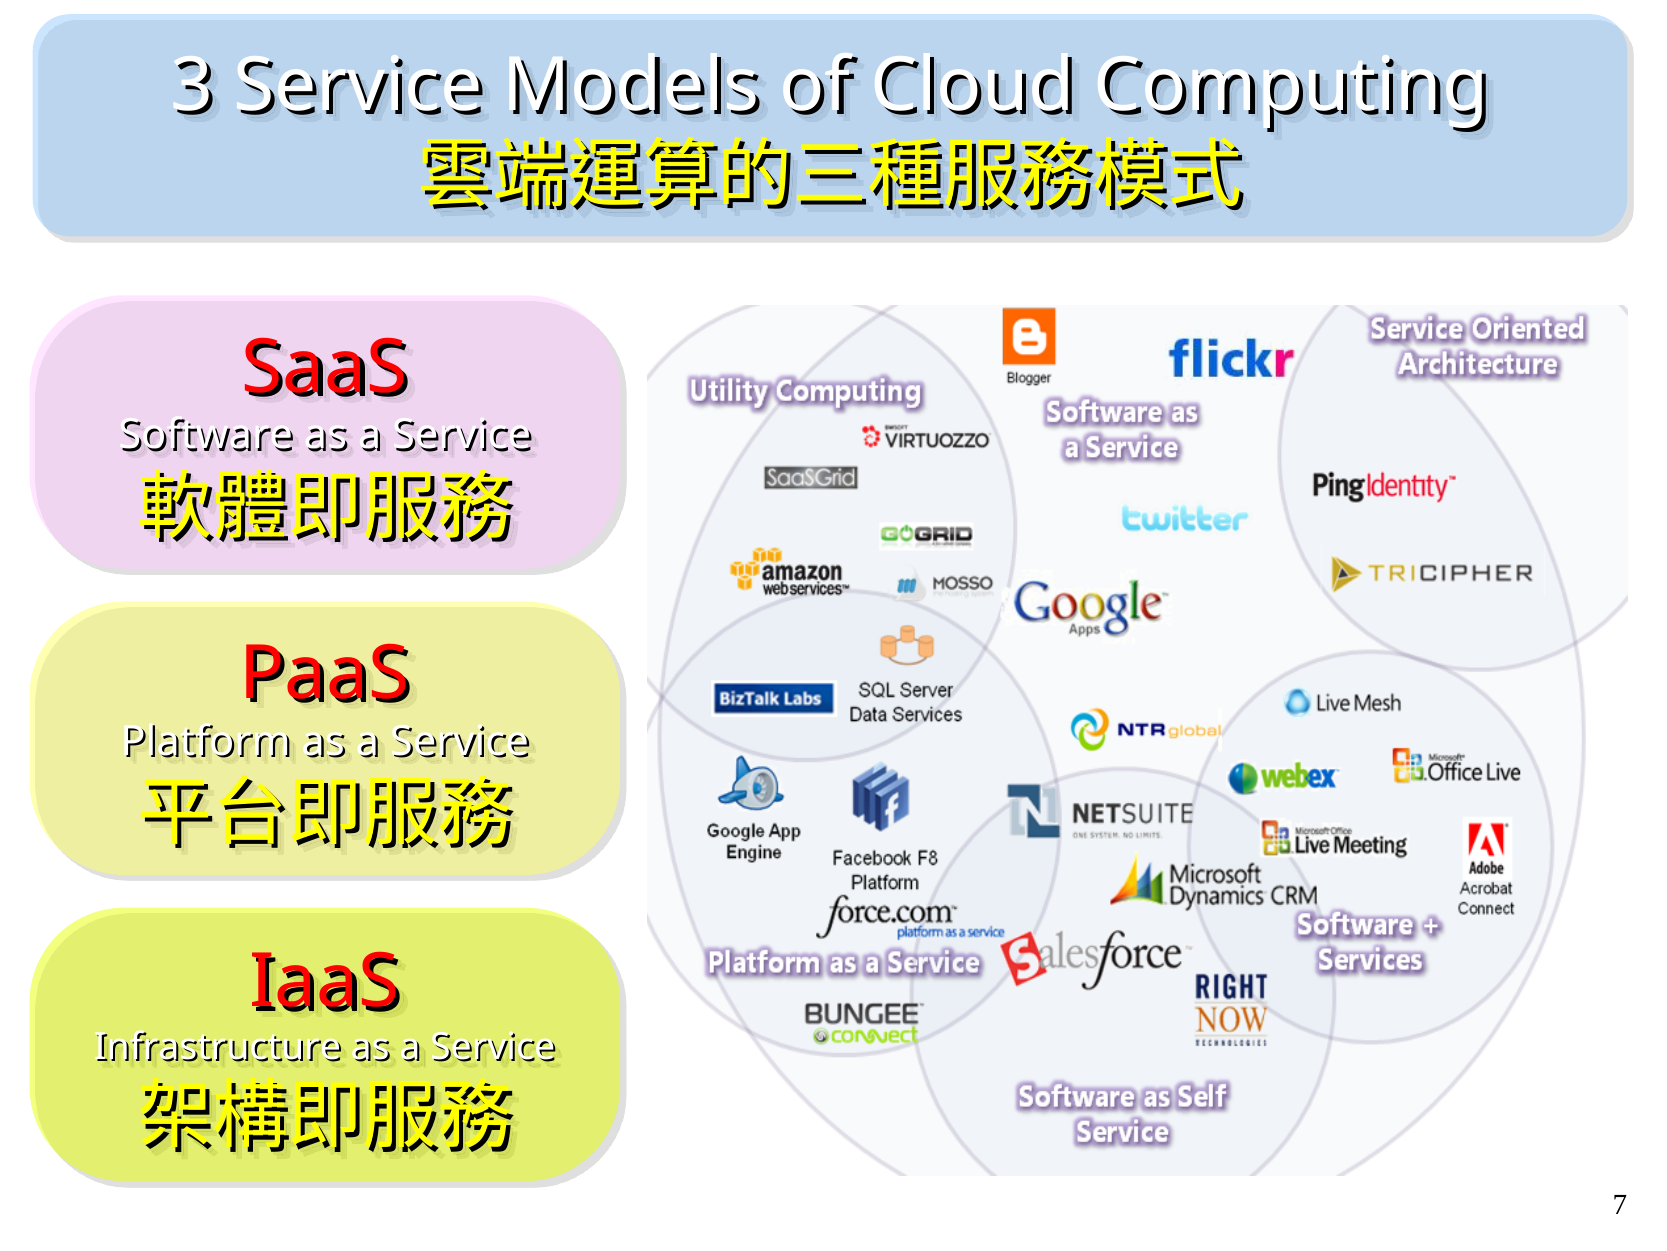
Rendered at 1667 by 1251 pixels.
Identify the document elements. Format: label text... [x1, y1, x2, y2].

text_box SaaS Software as a Service 軟體即服務 [29, 295, 621, 569]
text_box 3 Service Models of Cloud Computing 雲端運算的三種服務模式 [32, 14, 1628, 237]
text_box IaaS Infrastructure as a Service 架構即服務 [29, 907, 621, 1182]
picture [647, 305, 1628, 1176]
text_box PaaS Platform as a Service 平台即服務 [29, 601, 621, 875]
